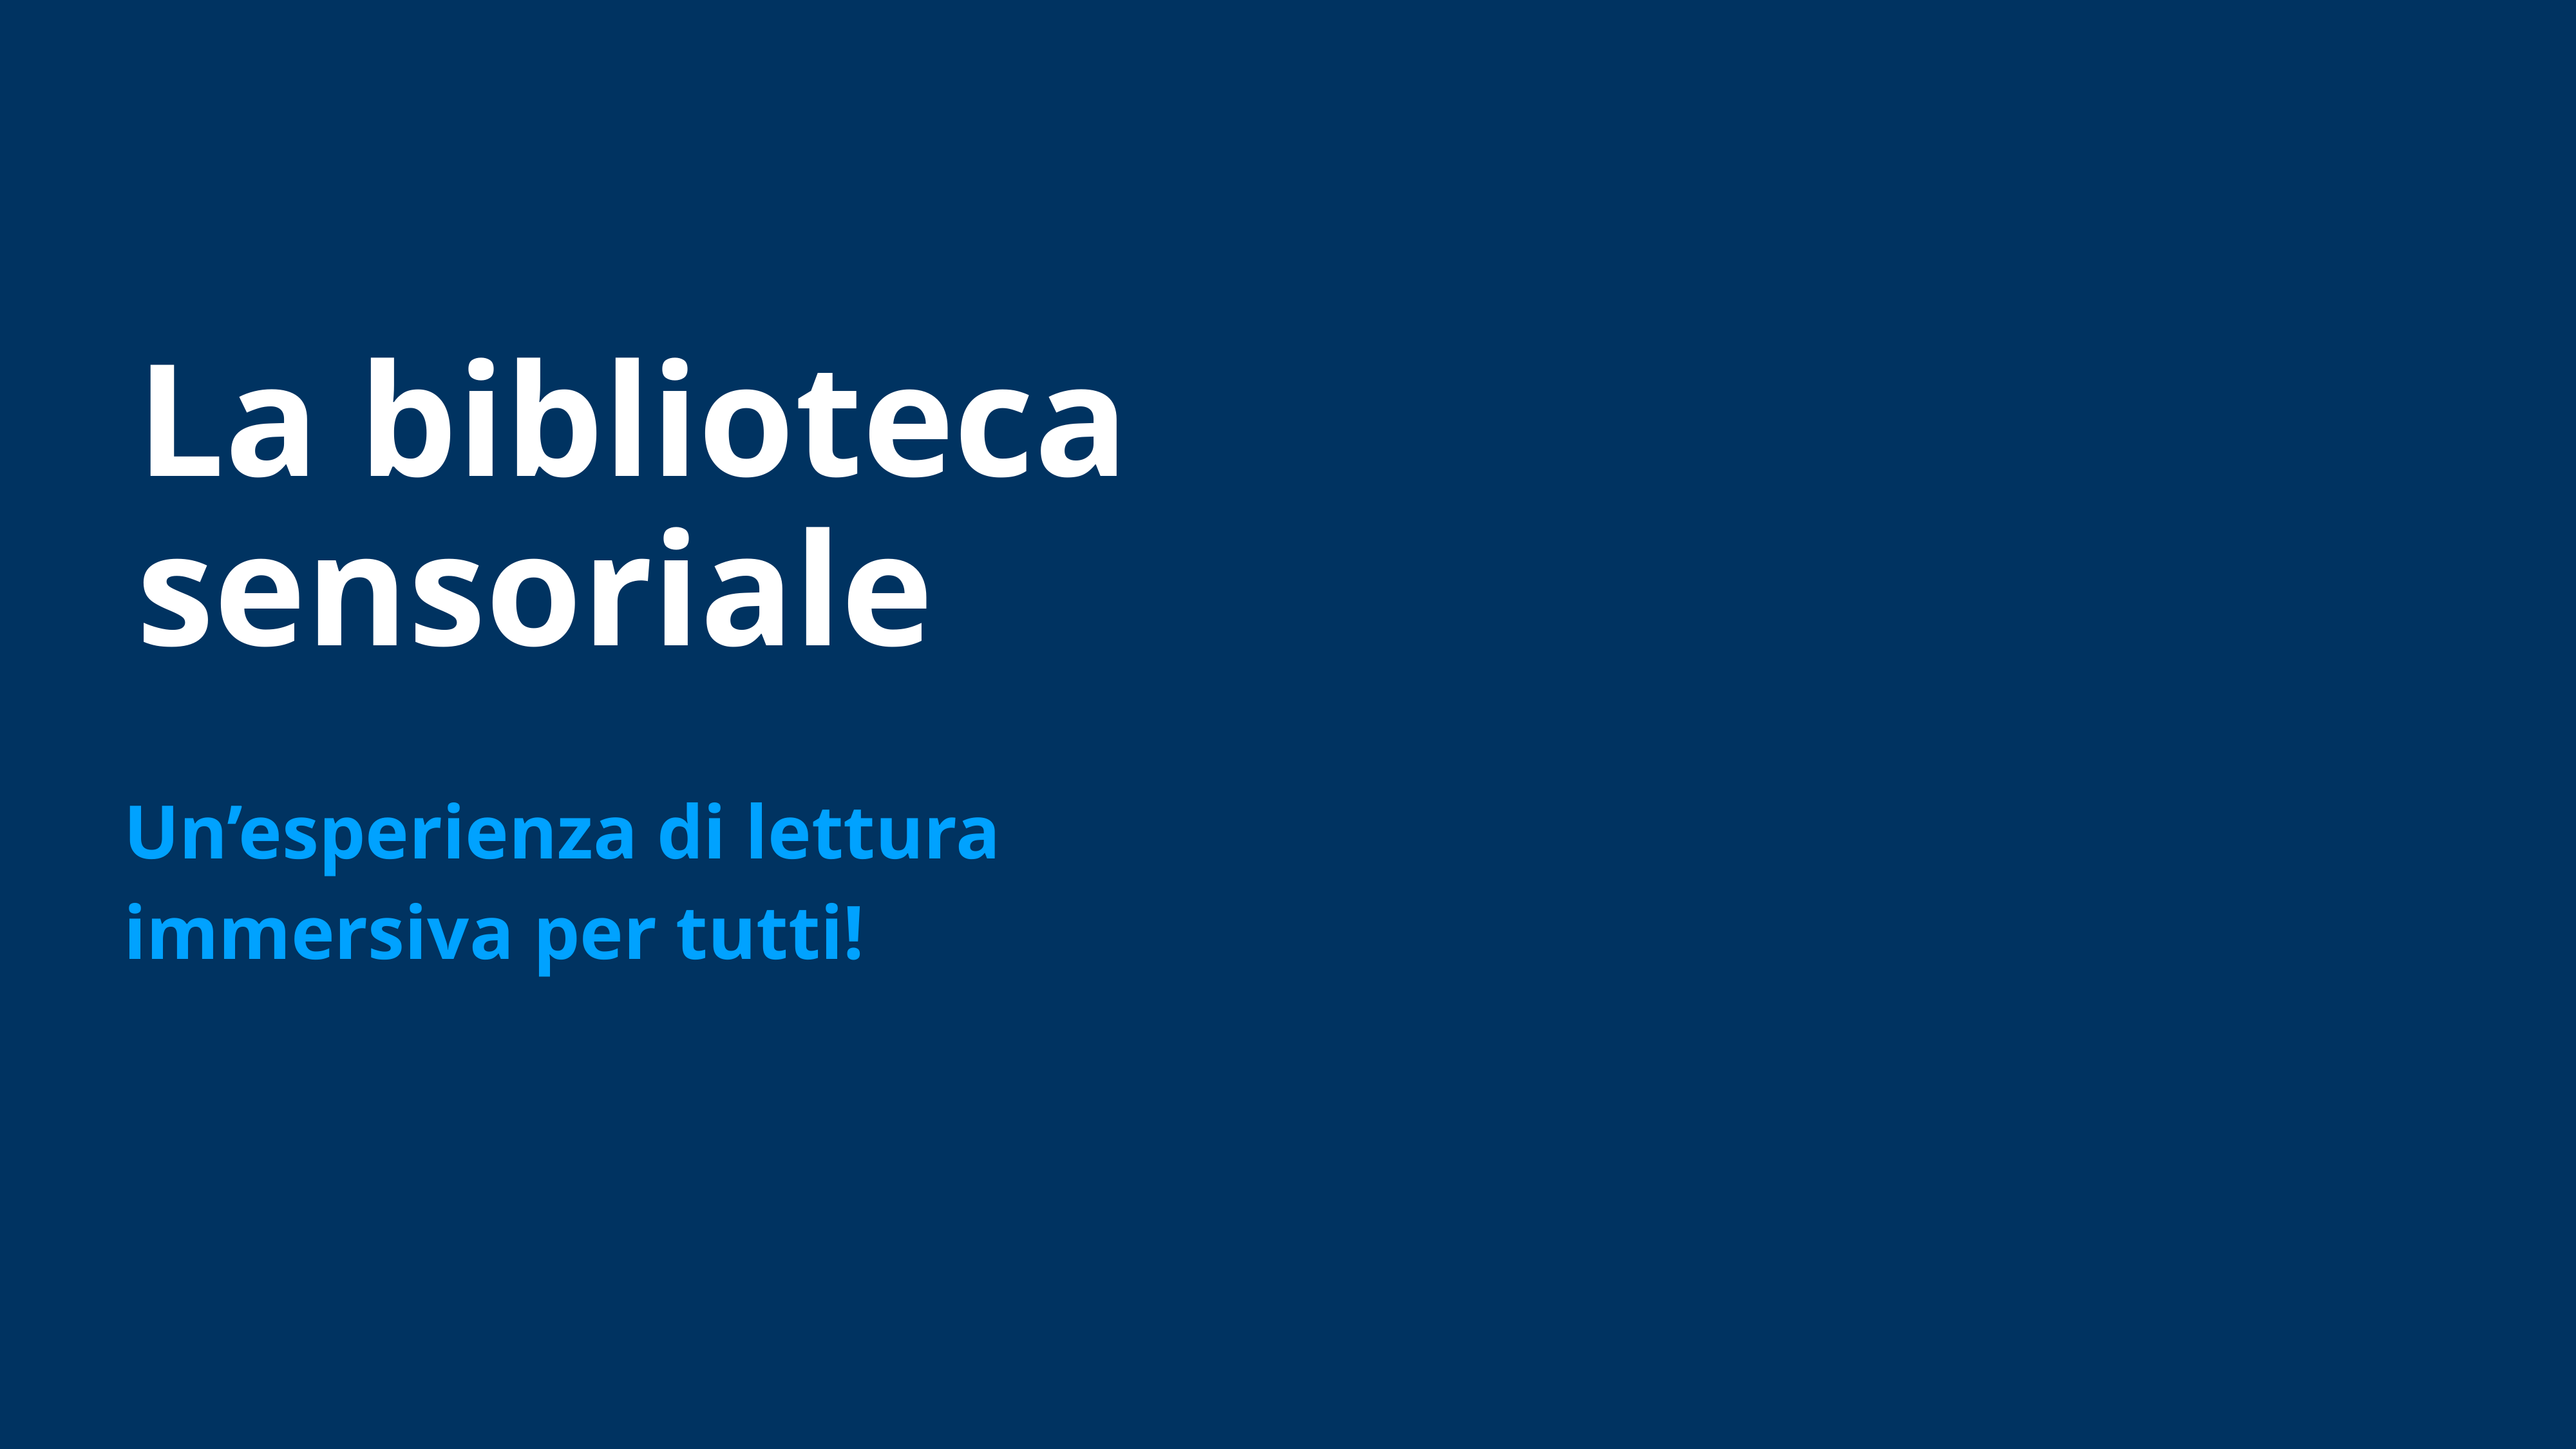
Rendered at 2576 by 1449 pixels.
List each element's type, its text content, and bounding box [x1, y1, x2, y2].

text_box La biblioteca sensoriale [127, 193, 1262, 685]
text_box Un’esperienza di lettura immersiva per tutti! [114, 775, 1095, 1422]
